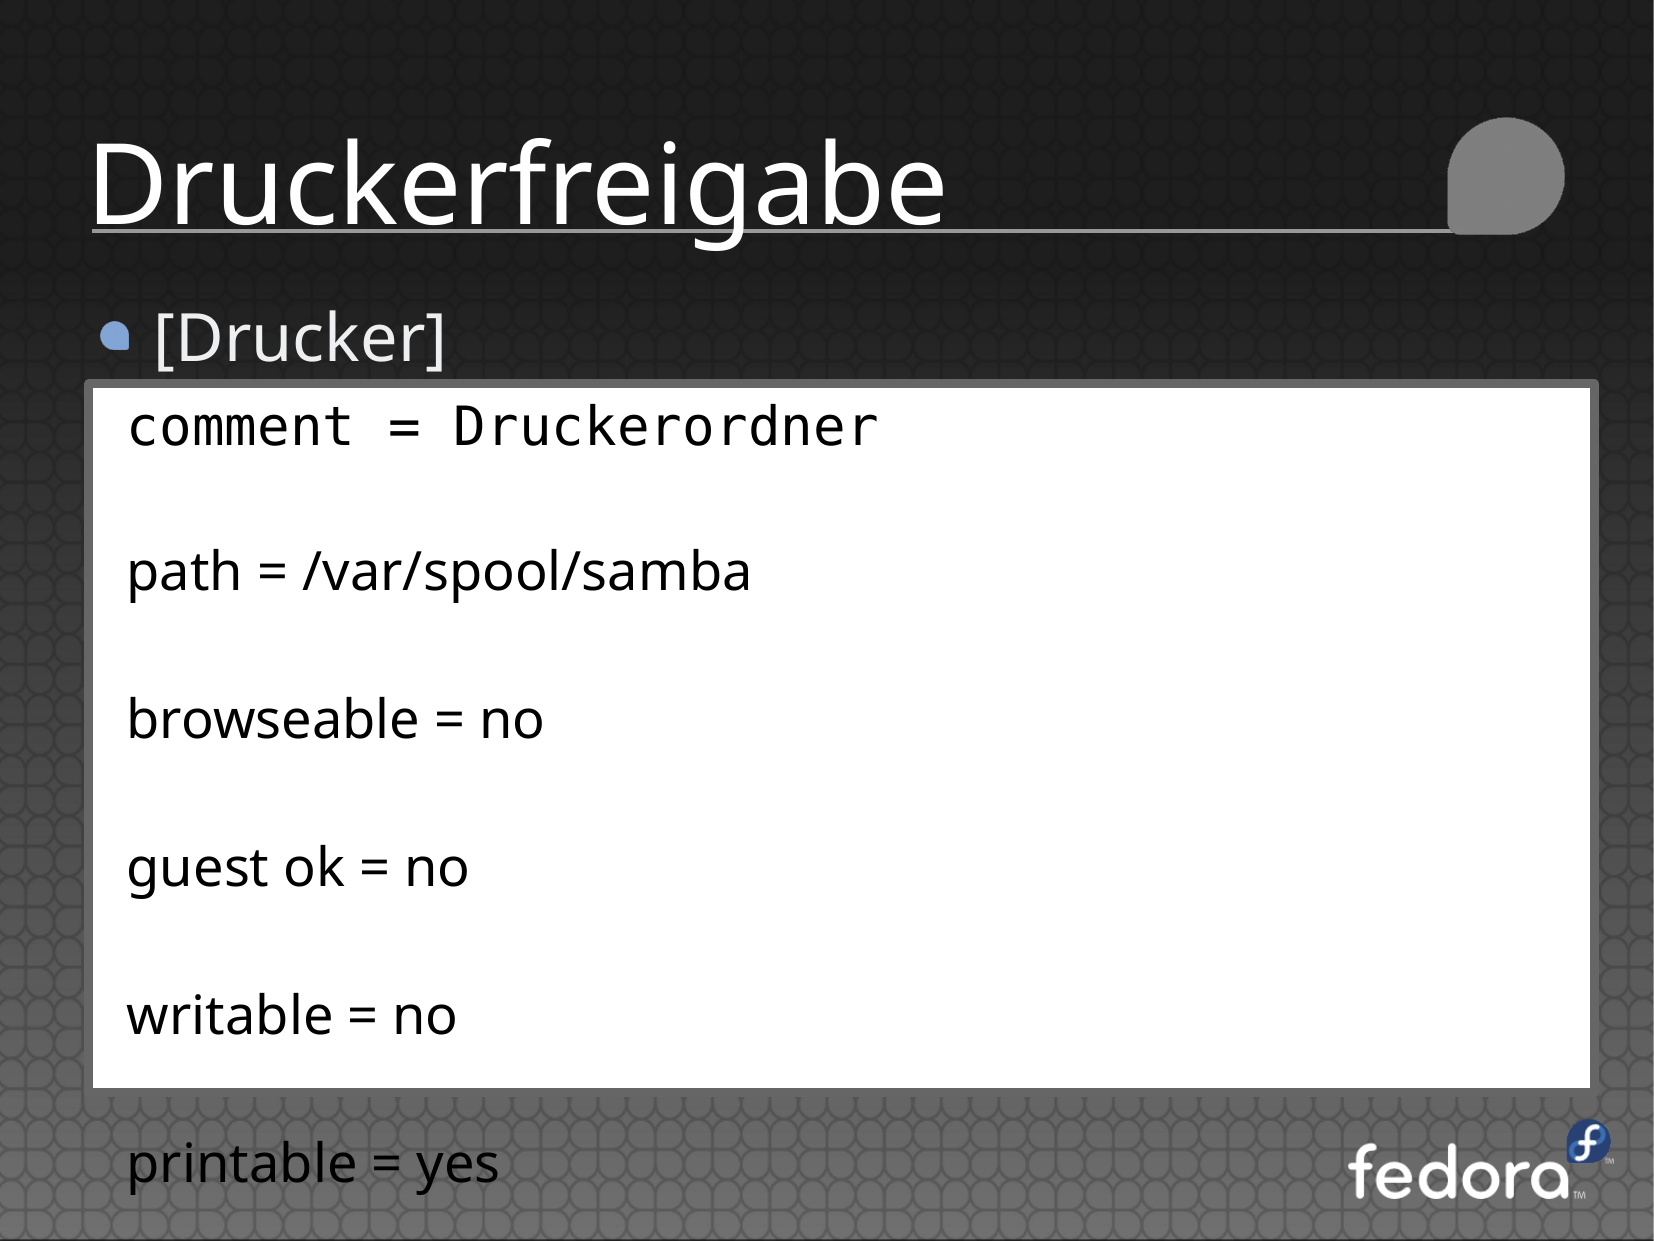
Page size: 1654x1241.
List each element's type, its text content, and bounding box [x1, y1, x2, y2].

title Druckerfreigabe [86, 112, 1576, 249]
list [Drucker] [82, 290, 1571, 1109]
picture [0, 0, 1654, 1241]
text_box comment = Druckerordner path = /var/spool/samba browseable = no guest ok = no writable = no printable = yes [88, 383, 1595, 1093]
